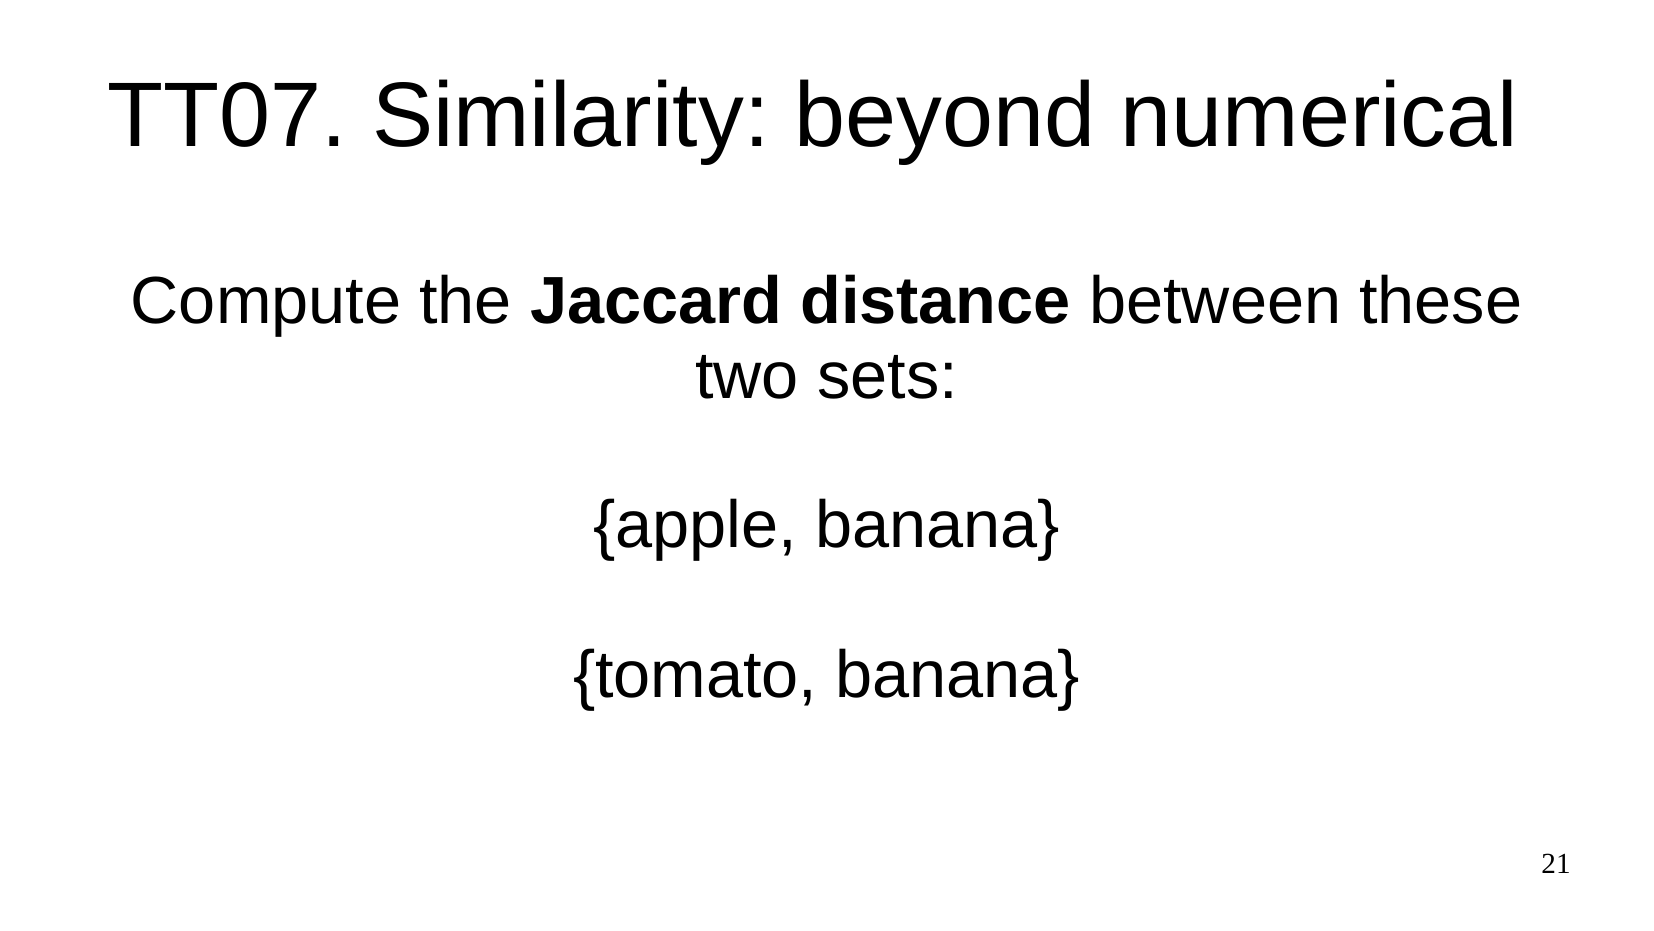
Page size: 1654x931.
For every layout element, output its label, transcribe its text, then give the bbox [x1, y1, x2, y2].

title TT07. Similarity: beyond numerical [0, 12, 1654, 218]
subtitle Compute the Jaccard distance between these two sets: {apple, banana} {tomato, banana} [82, 218, 1571, 758]
